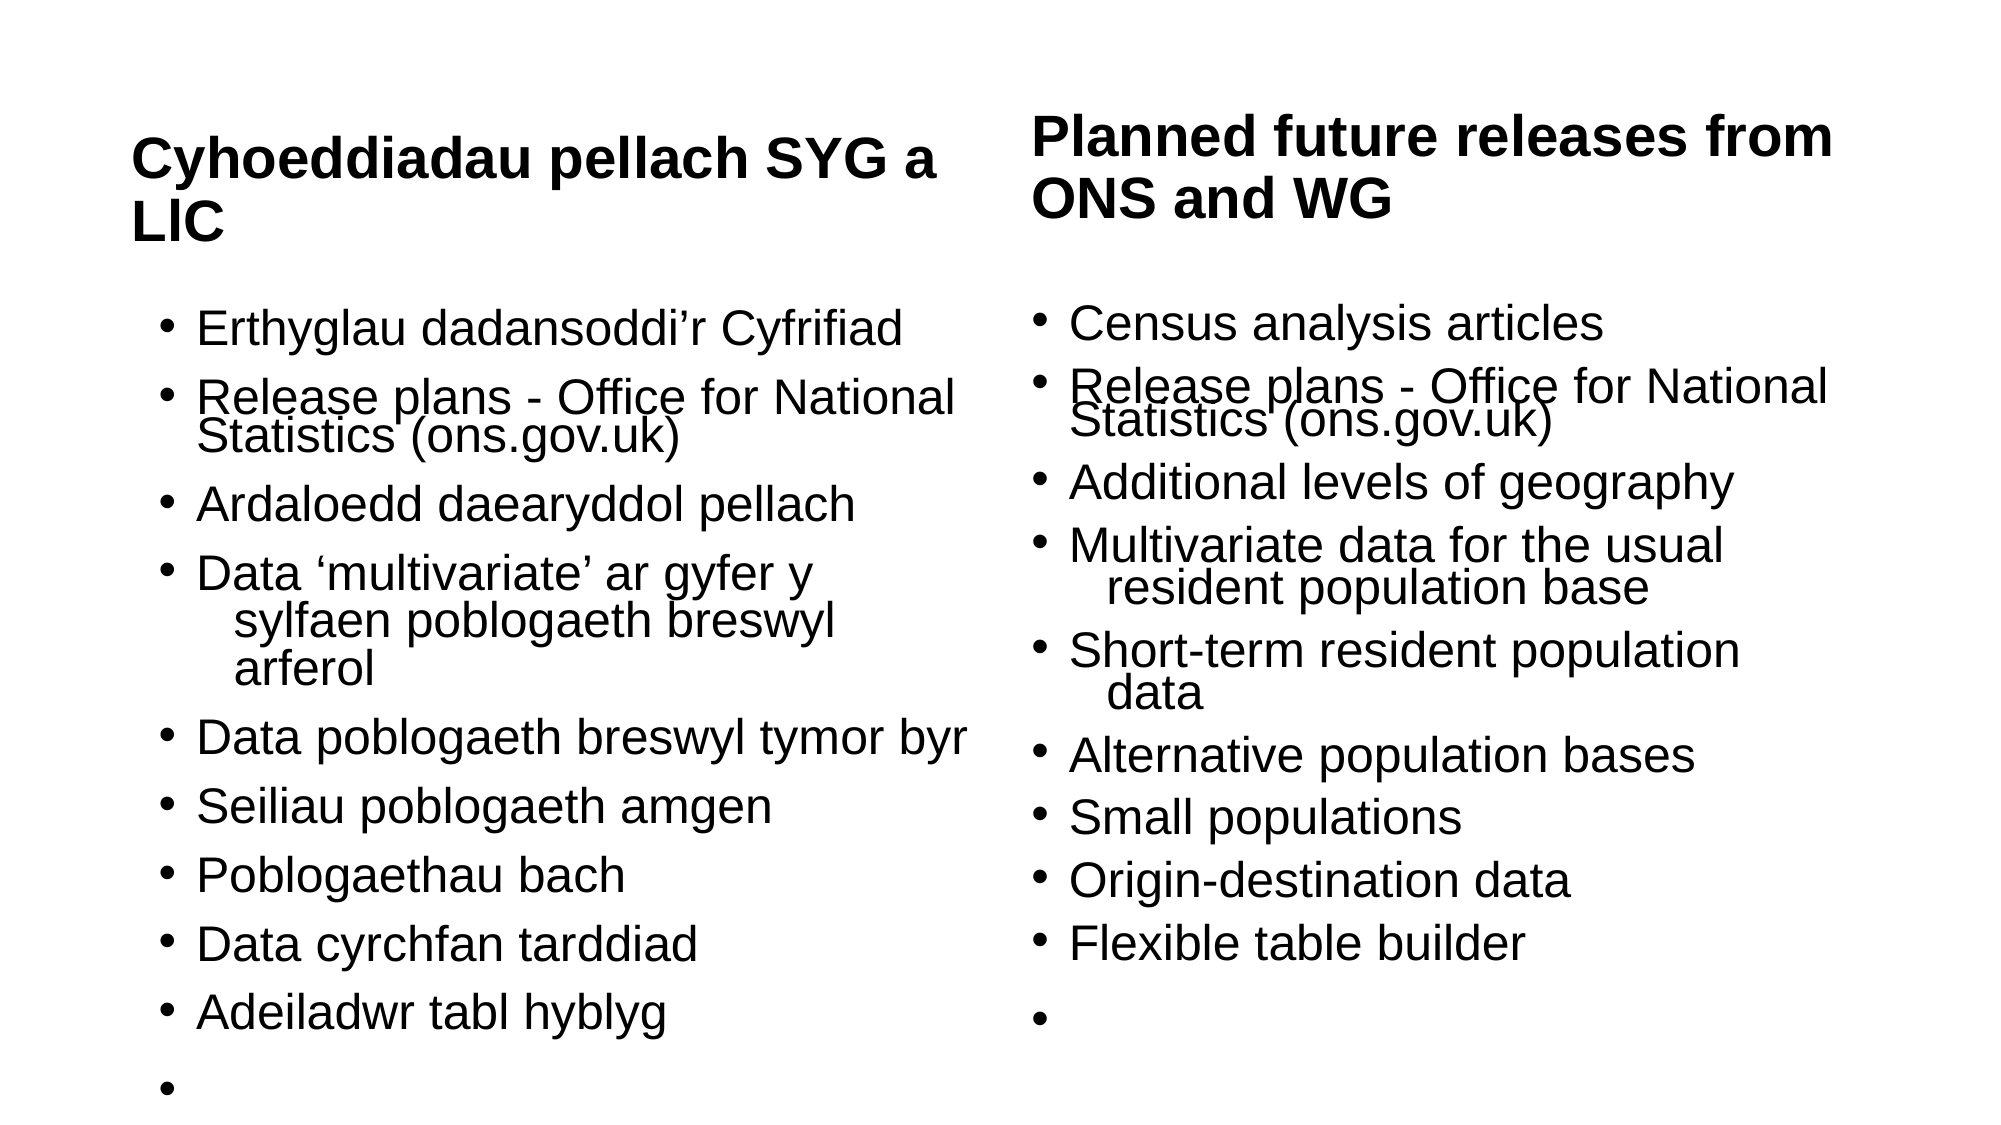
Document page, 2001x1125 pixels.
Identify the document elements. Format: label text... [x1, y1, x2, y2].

title Planned future releases from ONS and WG [1016, 59, 1863, 278]
text_box Erthyglau dadansoddi’r Cyfrifiad Release plans - Office for National Statistics (ons.gov.uk) Ardaloedd daearyddol pellach Data ‘multivariate’ ar gyfer y sylfaen poblogaeth breswyl arferol Data poblogaeth breswyl tymor byr Seiliau poblogaeth amgen Poblogaethau bach Data cyrchfan tarddiad Adeiladwr tabl hyblyg [143, 299, 990, 1014]
text_box Cyhoeddiadau pellach SYG a LlC [116, 82, 964, 300]
list Census analysis articles Release plans - Office for National Statistics (ons.gov.uk) Additional levels of geography Multivariate data for the usual resident population base Short-term resident population data Alternative population bases Small populations Origin-destination data Flexible table builder [1016, 299, 1863, 1014]
